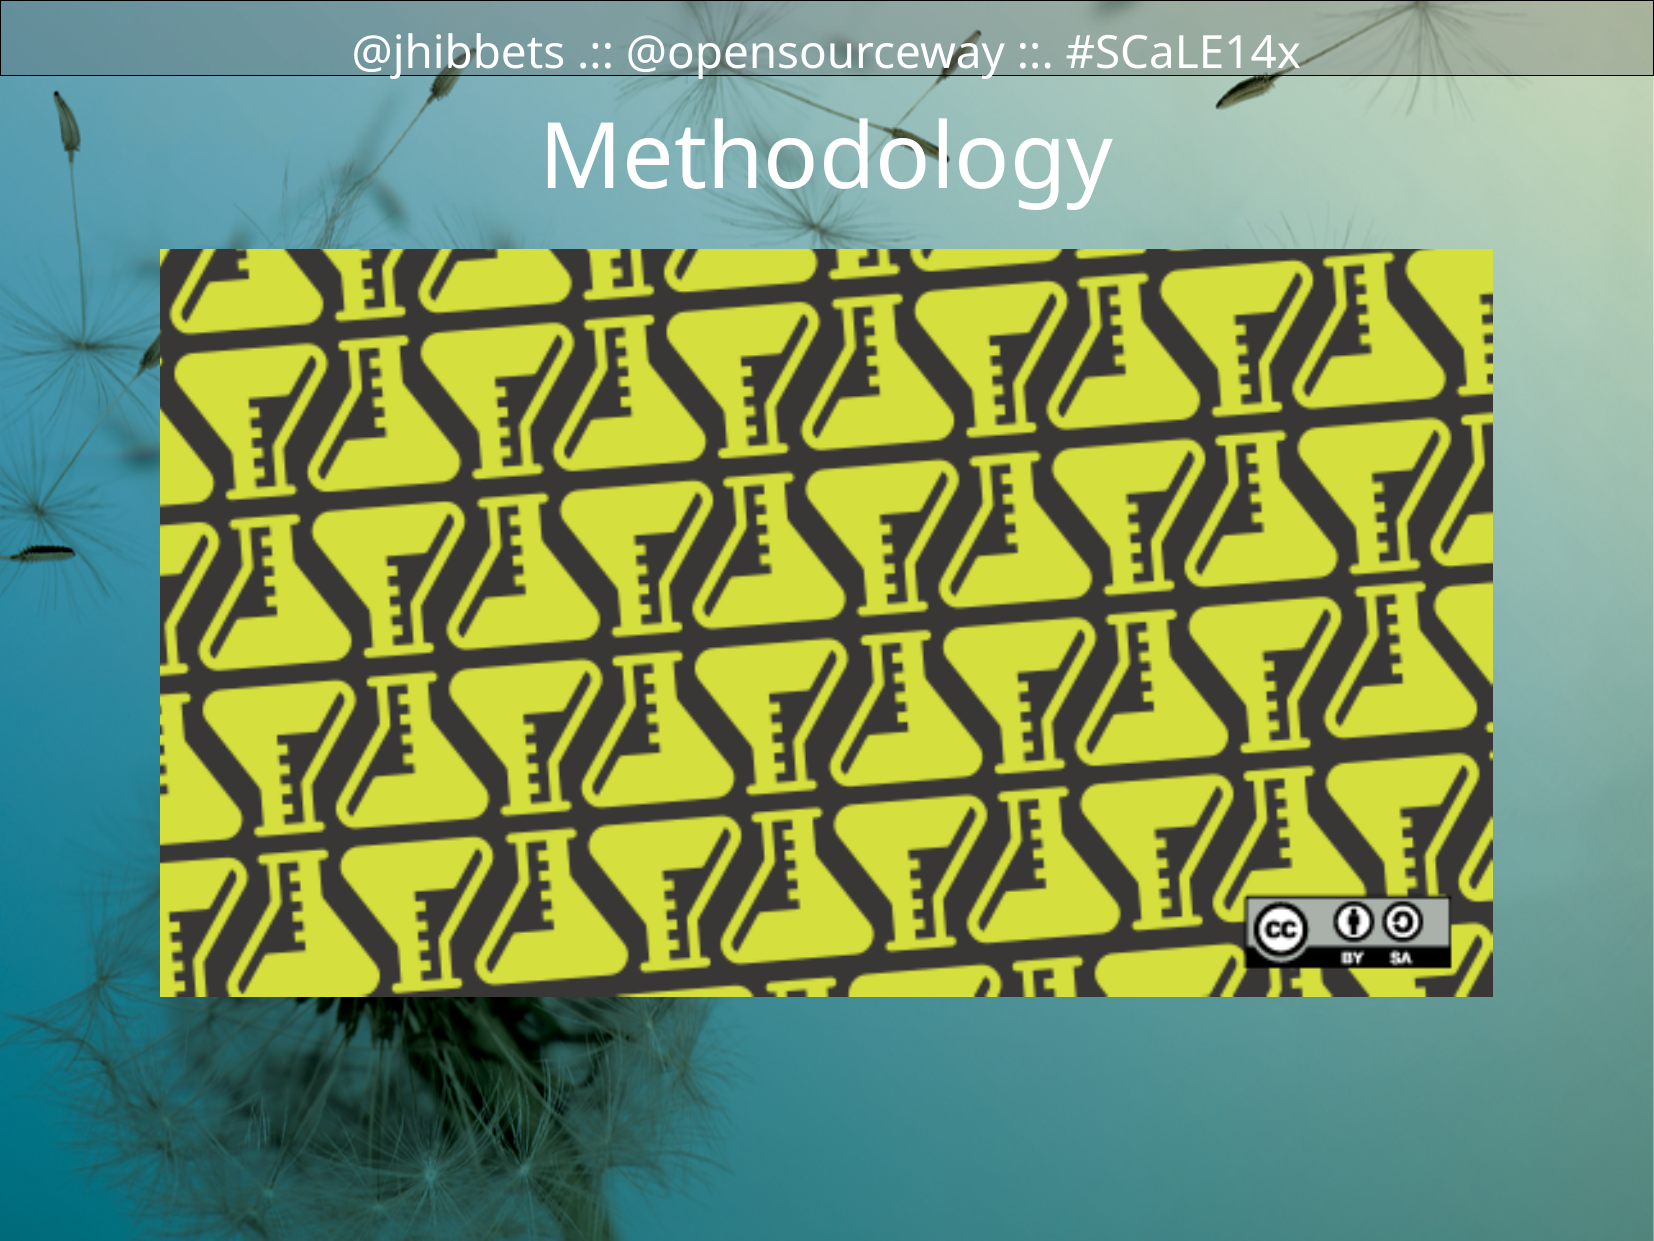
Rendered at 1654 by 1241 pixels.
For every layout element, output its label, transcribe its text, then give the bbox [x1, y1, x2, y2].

picture [0, 76, 1654, 1241]
title Methodology [82, 49, 1571, 257]
